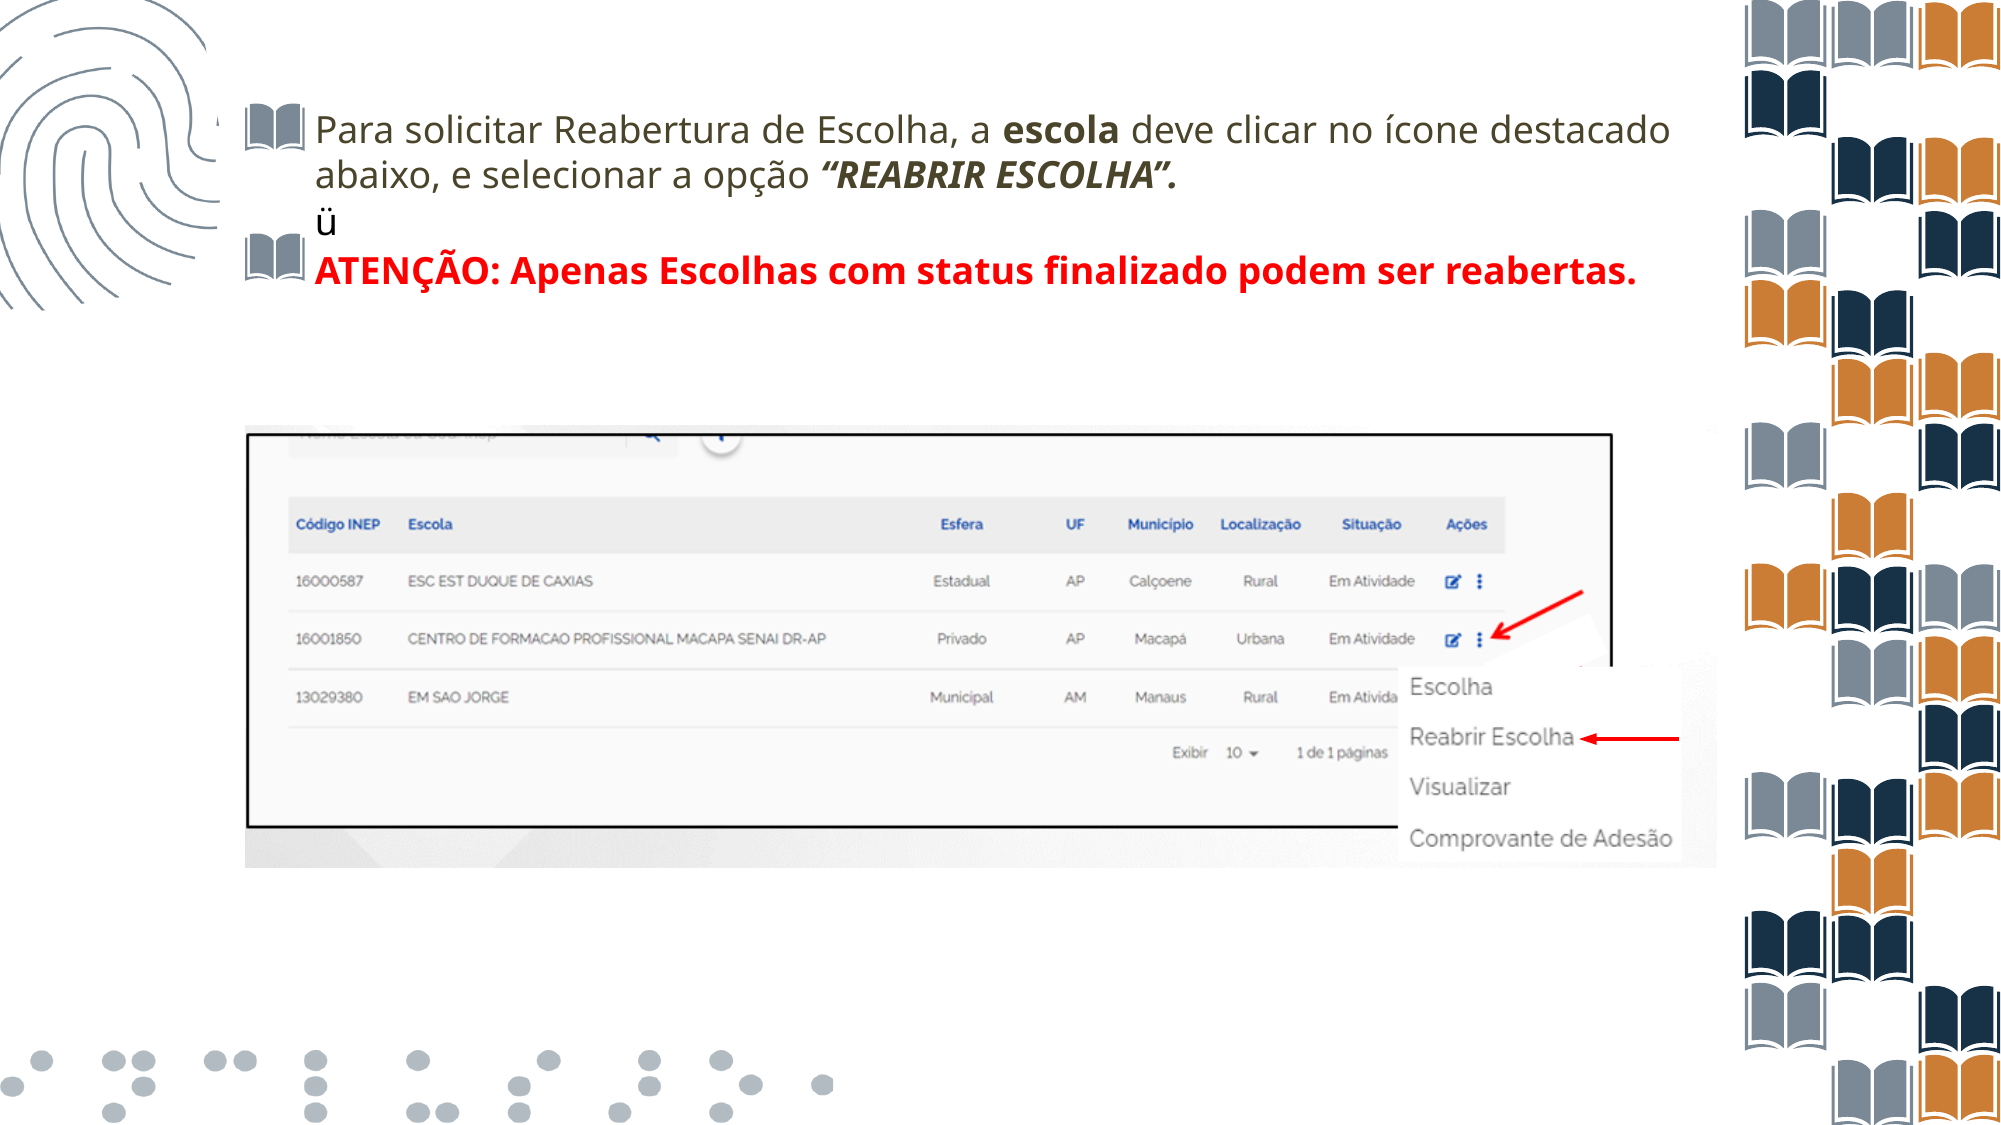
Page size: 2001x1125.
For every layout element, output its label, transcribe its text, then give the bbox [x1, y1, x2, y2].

text_box Para solicitar Reabertura de Escolha, a escola deve clicar no ícone destacado abaixo, e selecionar a opção “REABRIR ESCOLHA’’. ATENÇÃO: Apenas Escolhas com status finalizado podem ser reabertas. [299, 98, 1735, 341]
text_box [1831, 775, 1914, 984]
text_box [1918, 349, 2000, 492]
text_box [1831, 287, 1914, 427]
text_box [1831, 636, 1914, 708]
text_box [1485, 615, 1607, 702]
text_box [1744, 560, 1827, 632]
text_box [1831, 489, 1914, 561]
text_box [1744, 419, 1827, 491]
text_box [1918, 0, 2000, 71]
text_box [0, 0, 305, 318]
text_box [1918, 207, 2000, 279]
text_box [1918, 134, 2000, 206]
text_box [1831, 133, 1914, 205]
text_box [1831, 563, 1914, 635]
text_box [1744, 769, 1827, 840]
text_box [1918, 982, 2000, 1123]
text_box [1918, 561, 2000, 841]
text_box [1831, 0, 1914, 69]
text_box [1744, 206, 1827, 348]
text_box [245, 101, 299, 151]
text_box [0, 1050, 834, 1123]
text_box [1744, 907, 1827, 1051]
text_box [1744, 0, 1827, 139]
picture [245, 425, 1717, 868]
text_box [1831, 1056, 1914, 1125]
